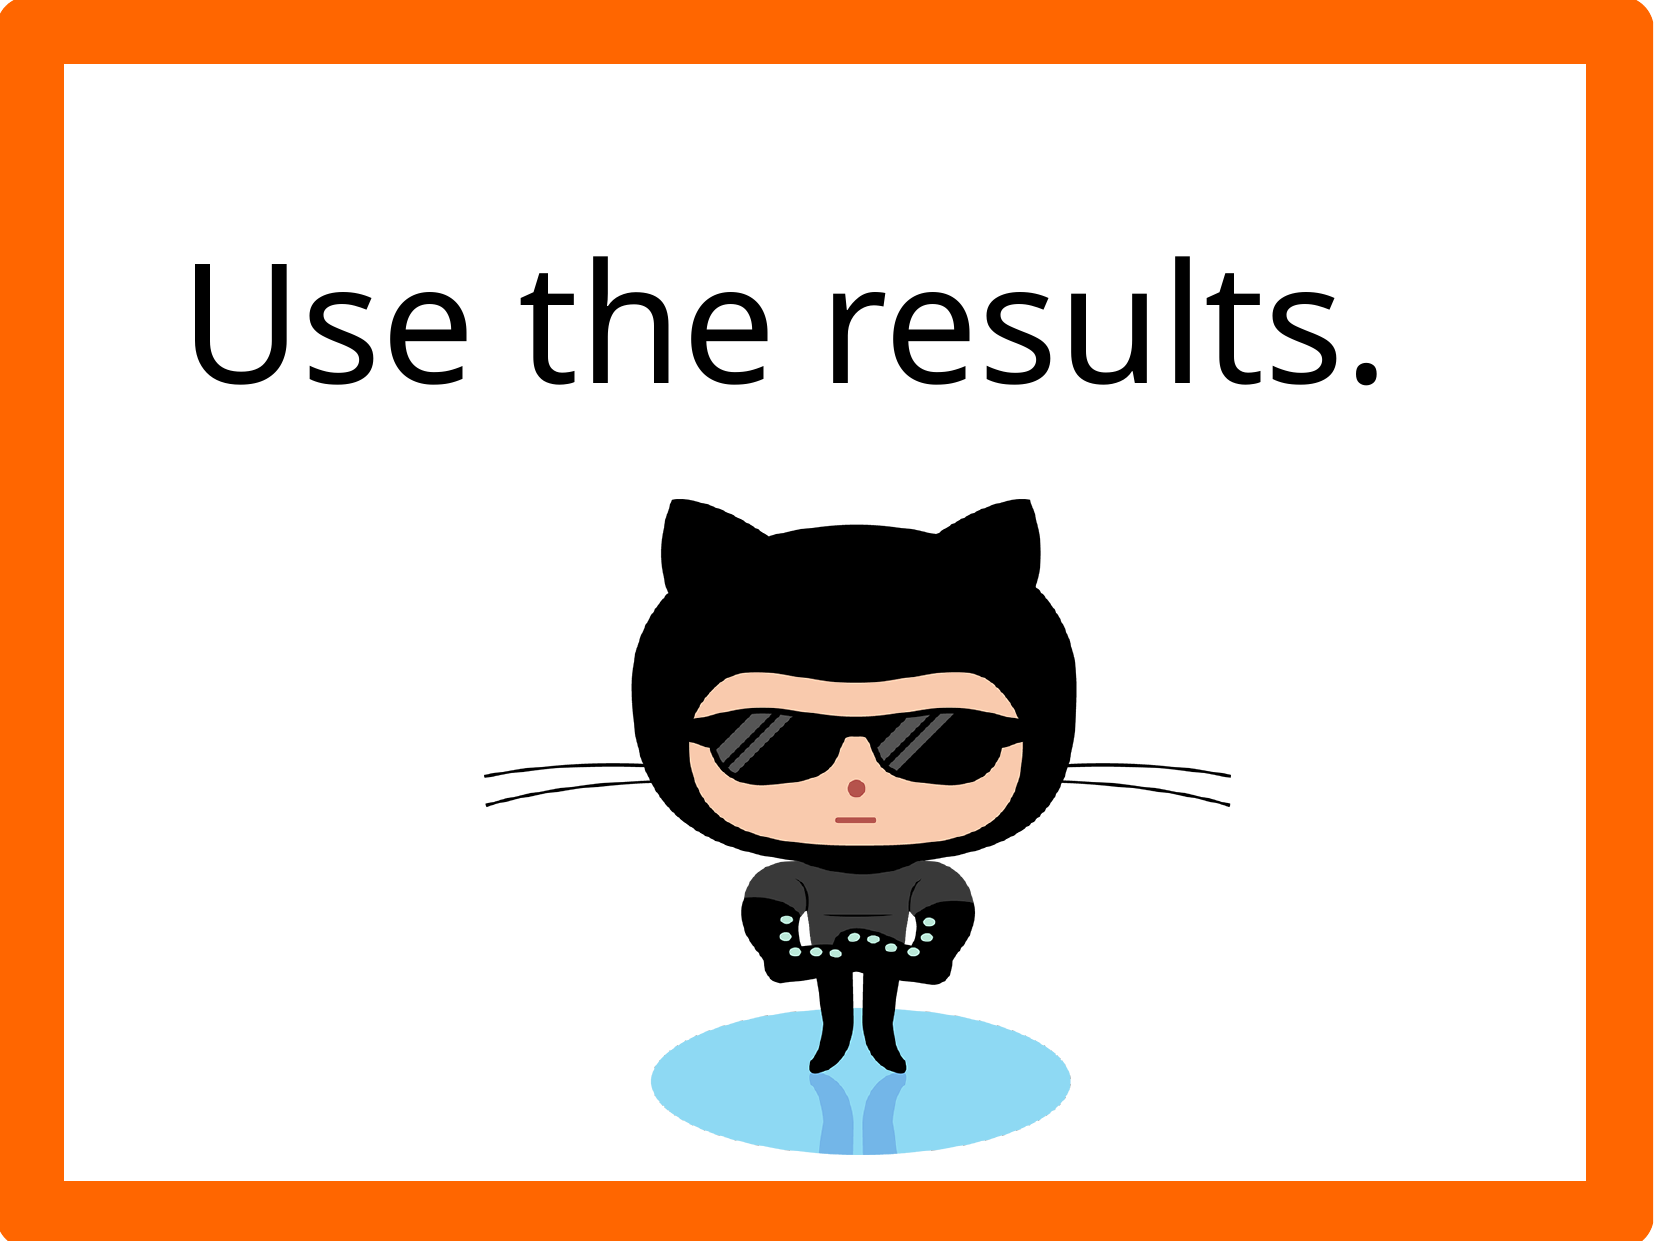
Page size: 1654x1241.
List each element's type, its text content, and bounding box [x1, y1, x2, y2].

title Use the results. [180, 195, 1653, 443]
picture [484, 454, 1231, 1201]
